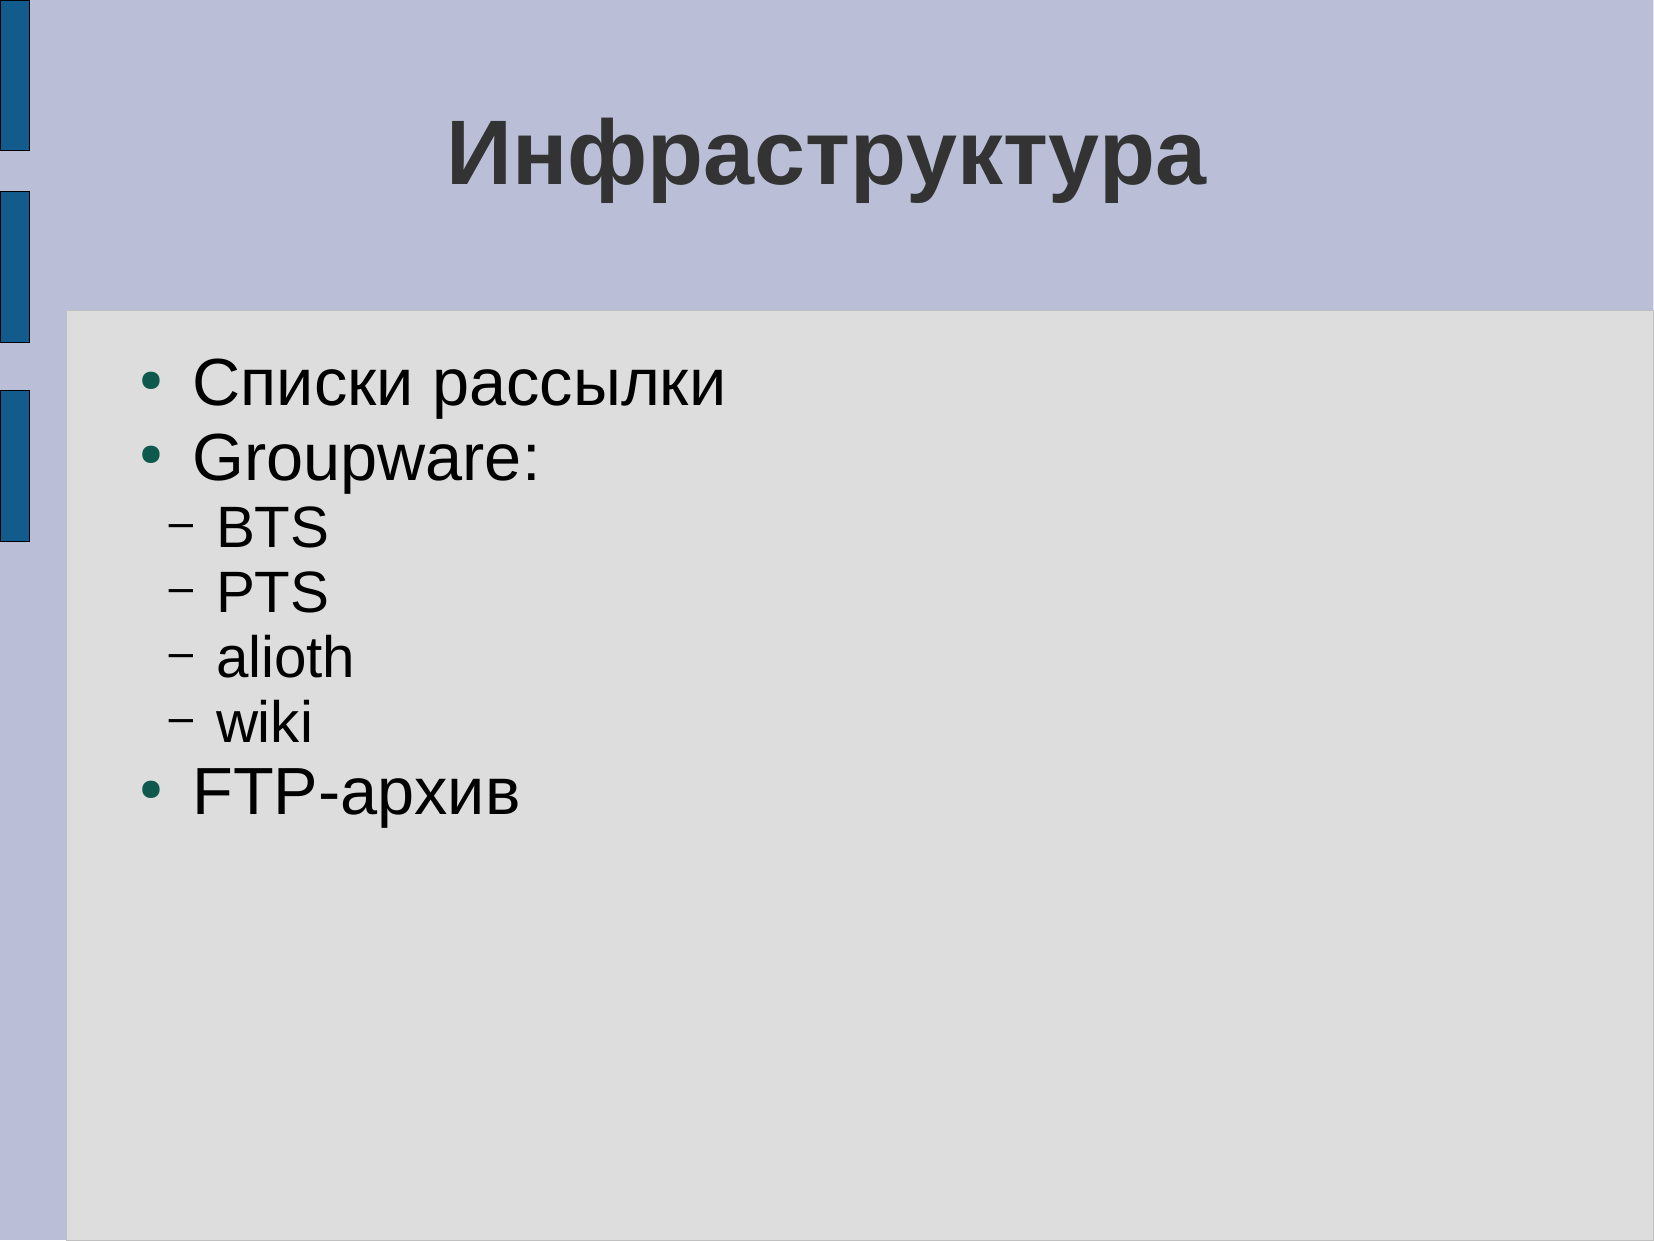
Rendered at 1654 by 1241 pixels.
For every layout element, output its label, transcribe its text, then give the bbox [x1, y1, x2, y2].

list Списки рассылки Groupware: BTS PTS alioth wiki FTP-архив [121, 344, 1534, 1164]
title Инфраструктура [82, 56, 1571, 250]
